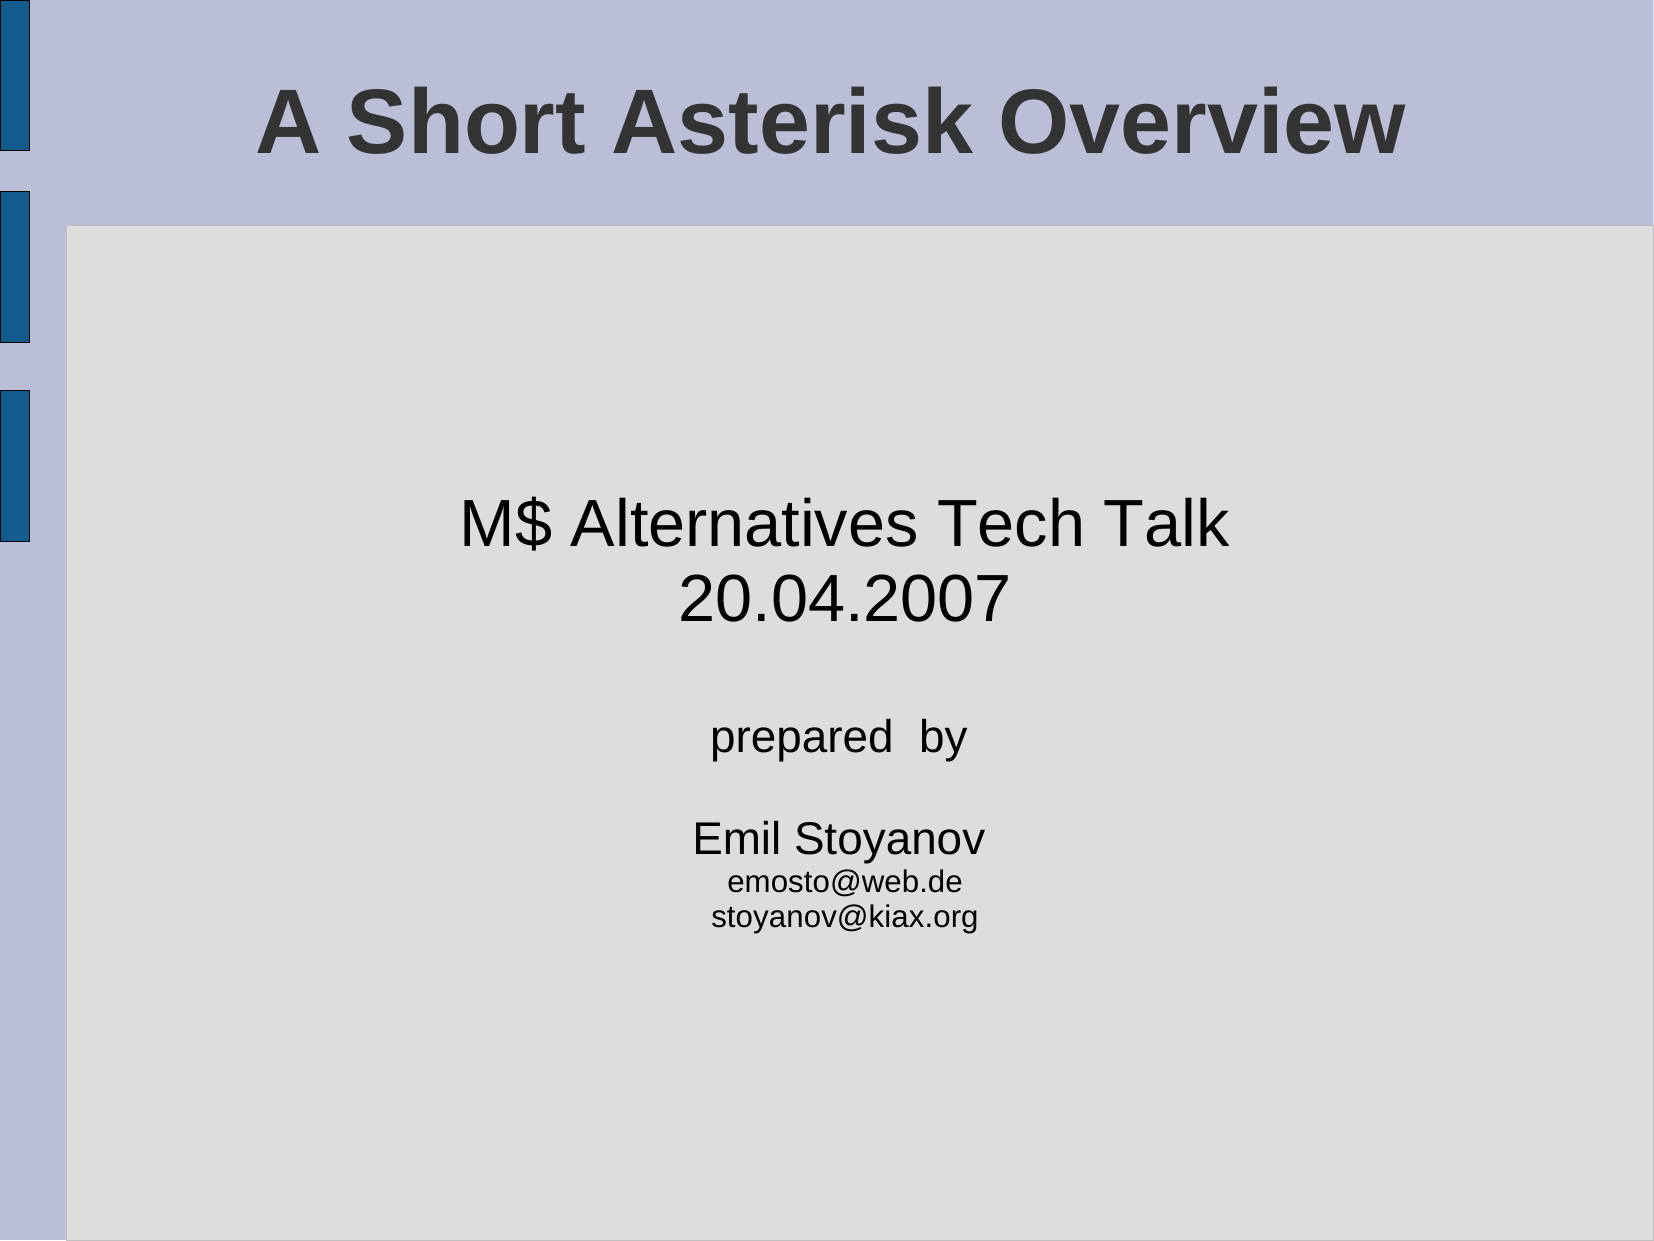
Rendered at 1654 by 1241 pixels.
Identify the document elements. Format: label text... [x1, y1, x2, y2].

title A Short Asterisk Overview [125, 17, 1538, 226]
subtitle M$ Alternatives Tech Talk 20.04.2007 prepared by Emil Stoyanov emosto@web.de stoyanov@kiax.org [121, 344, 1534, 1127]
